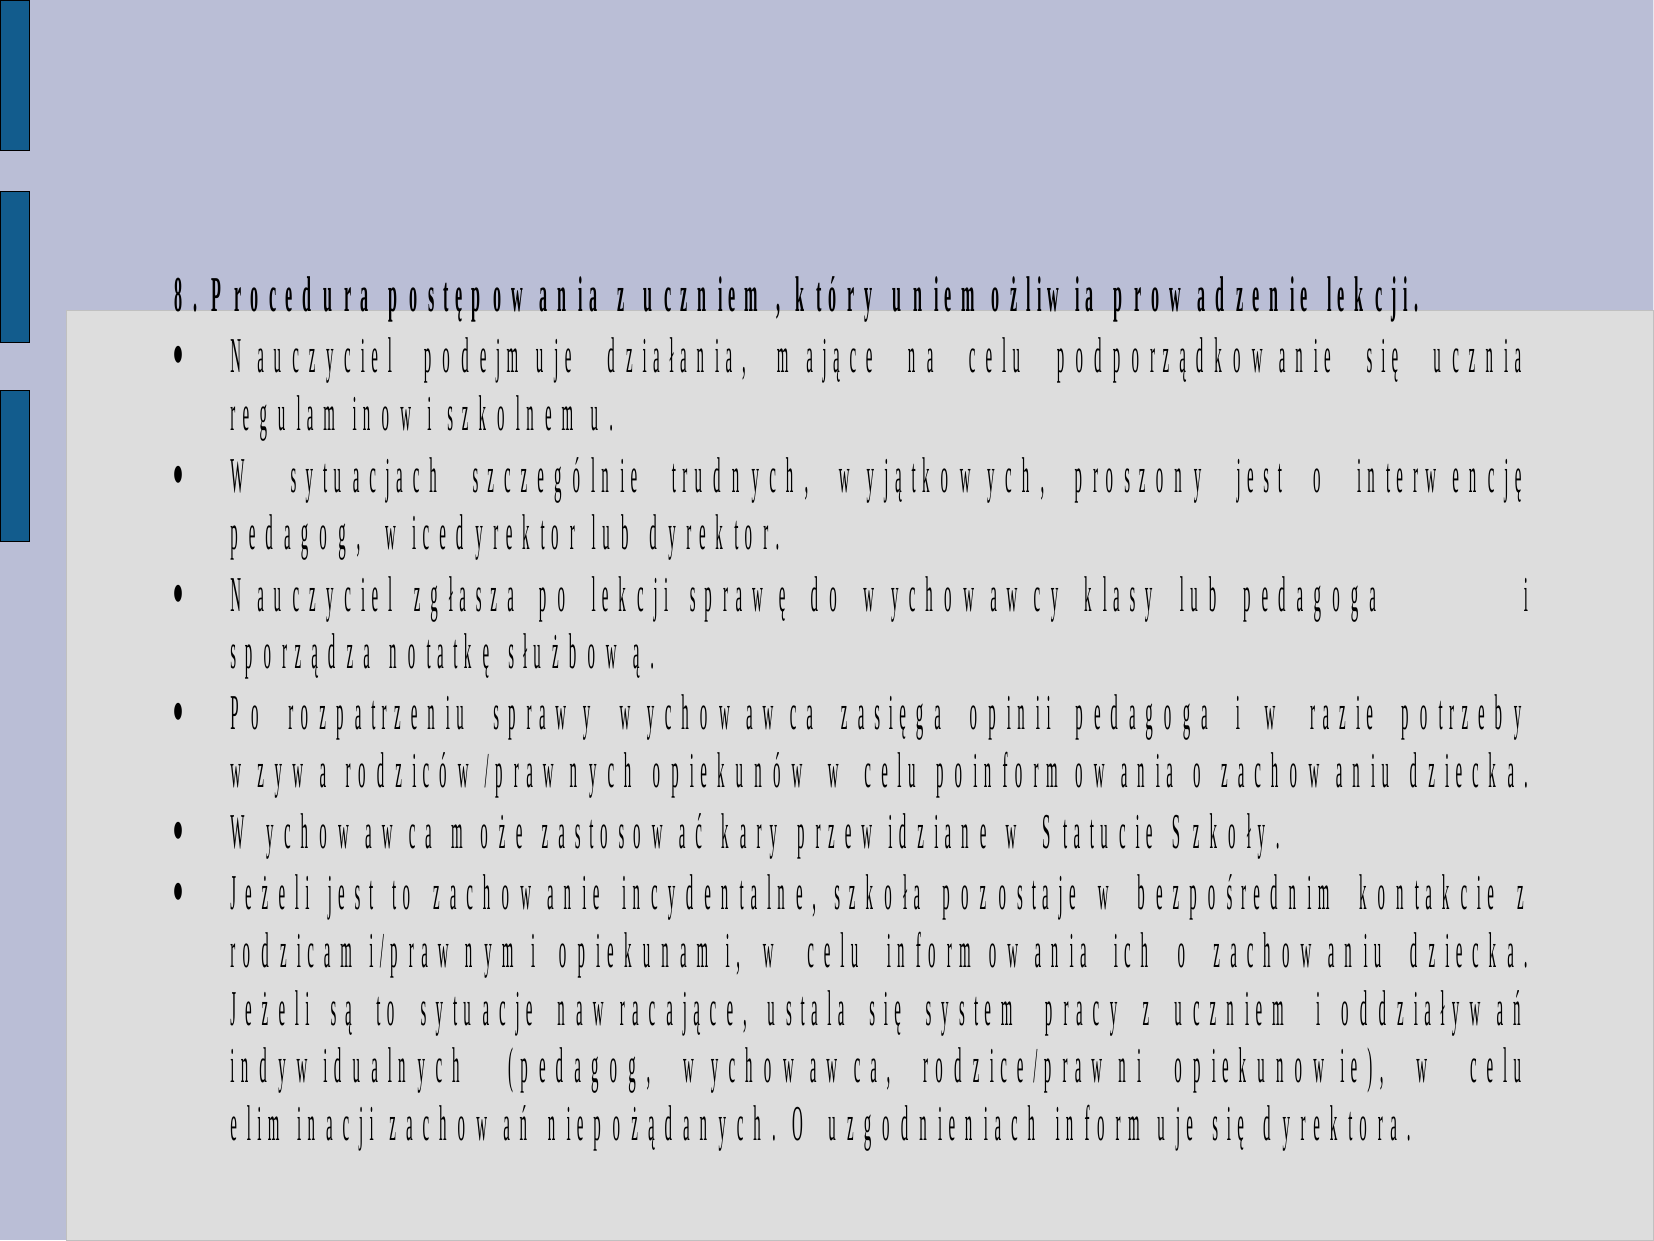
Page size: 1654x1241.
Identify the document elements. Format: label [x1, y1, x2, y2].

picture [118, 265, 1536, 1152]
